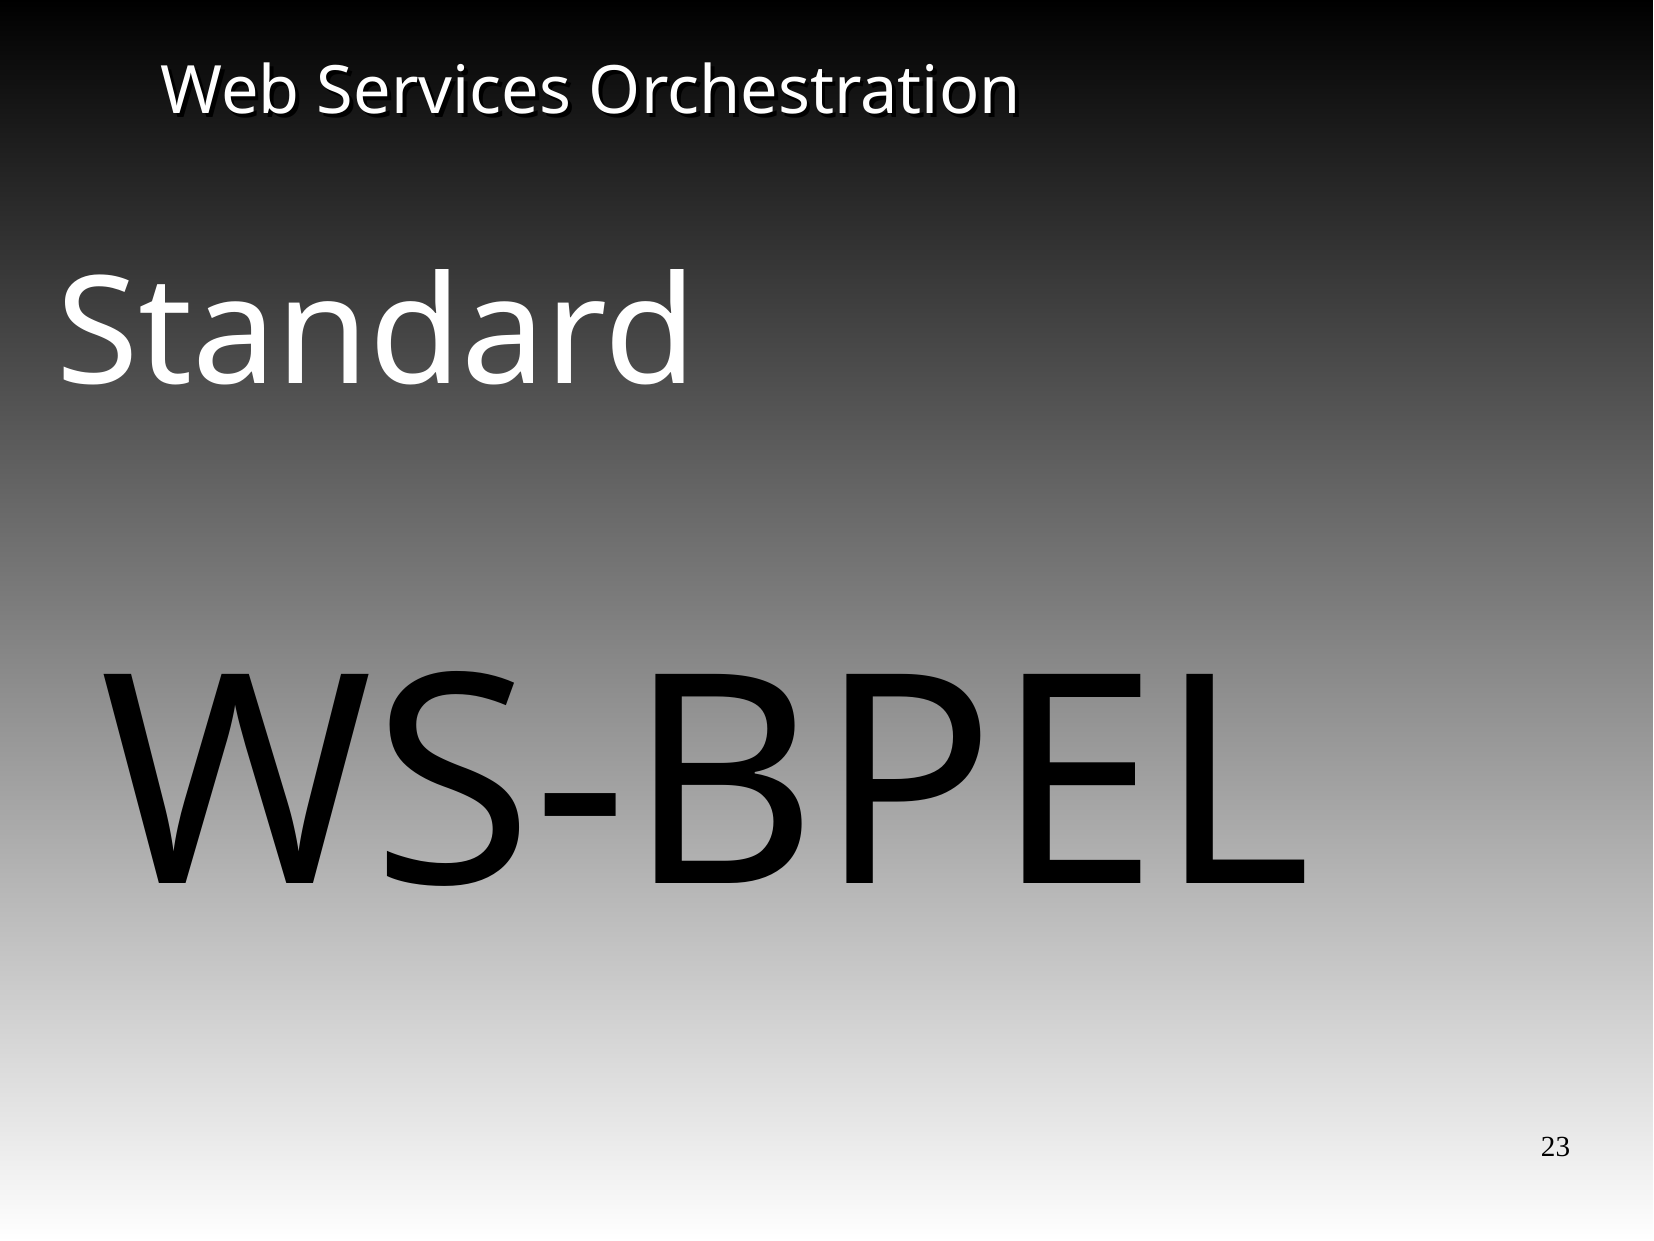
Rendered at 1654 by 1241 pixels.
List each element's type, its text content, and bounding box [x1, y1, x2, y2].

text_box Web Services Orchestration [145, 35, 1162, 158]
text_box WS-BPEL [85, 562, 1576, 1051]
text_box Standard [41, 216, 789, 473]
